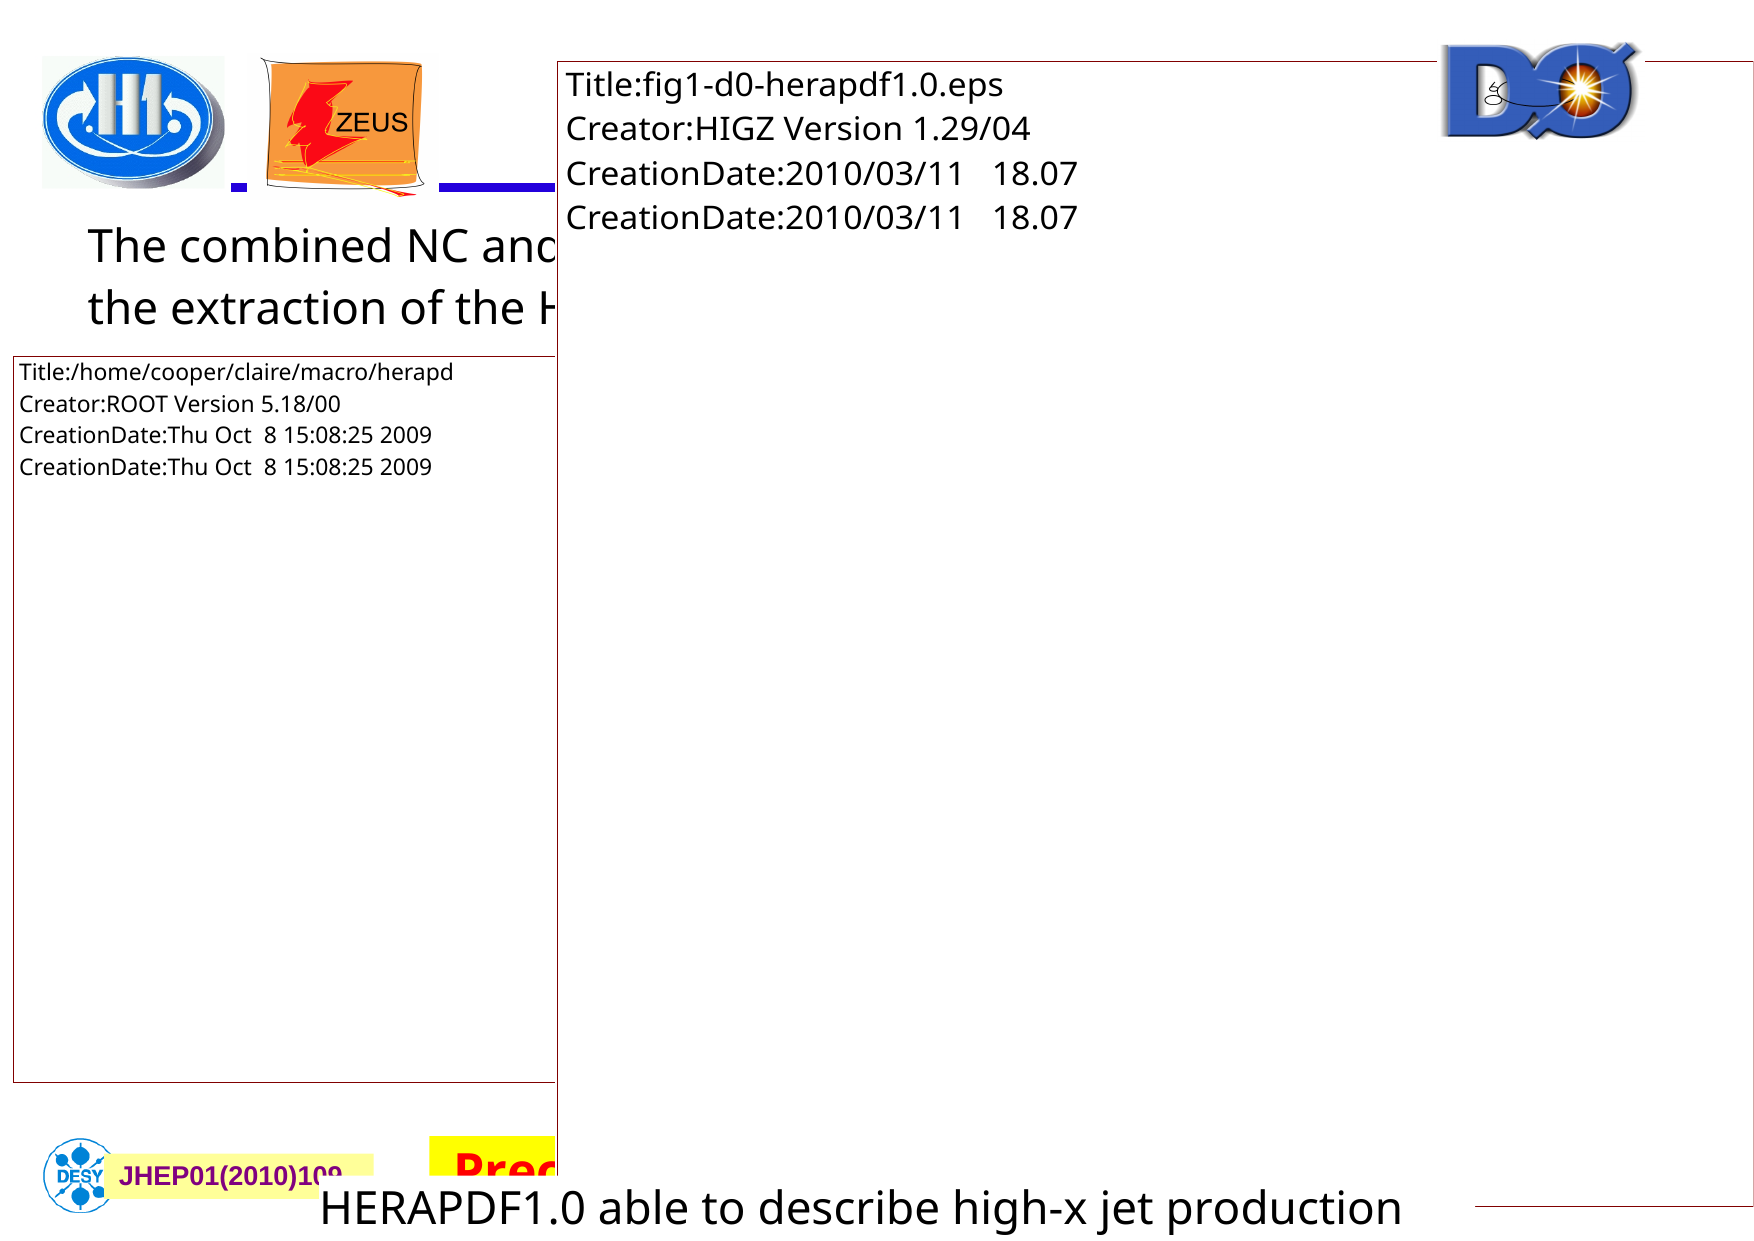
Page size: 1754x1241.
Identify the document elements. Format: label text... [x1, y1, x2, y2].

title HERAPDF1.0 [1645, 49, 1666, 59]
title HERAPDF1.0 [231, 49, 1437, 188]
picture [11, 39, 1754, 1207]
picture [35, 49, 231, 195]
text_box JHEP01(2010)109 [104, 1153, 374, 1199]
text_box Precise picture of the proton [429, 1136, 554, 1175]
picture [247, 53, 439, 200]
text_box HERAPDF1.0 able to describe high-x jet production [319, 1175, 1476, 1241]
picture [42, 1138, 118, 1213]
list The combined NC and CC HERA data have been used as the sole input for the extraction of the HERAPDF1.0. [87, 213, 554, 354]
